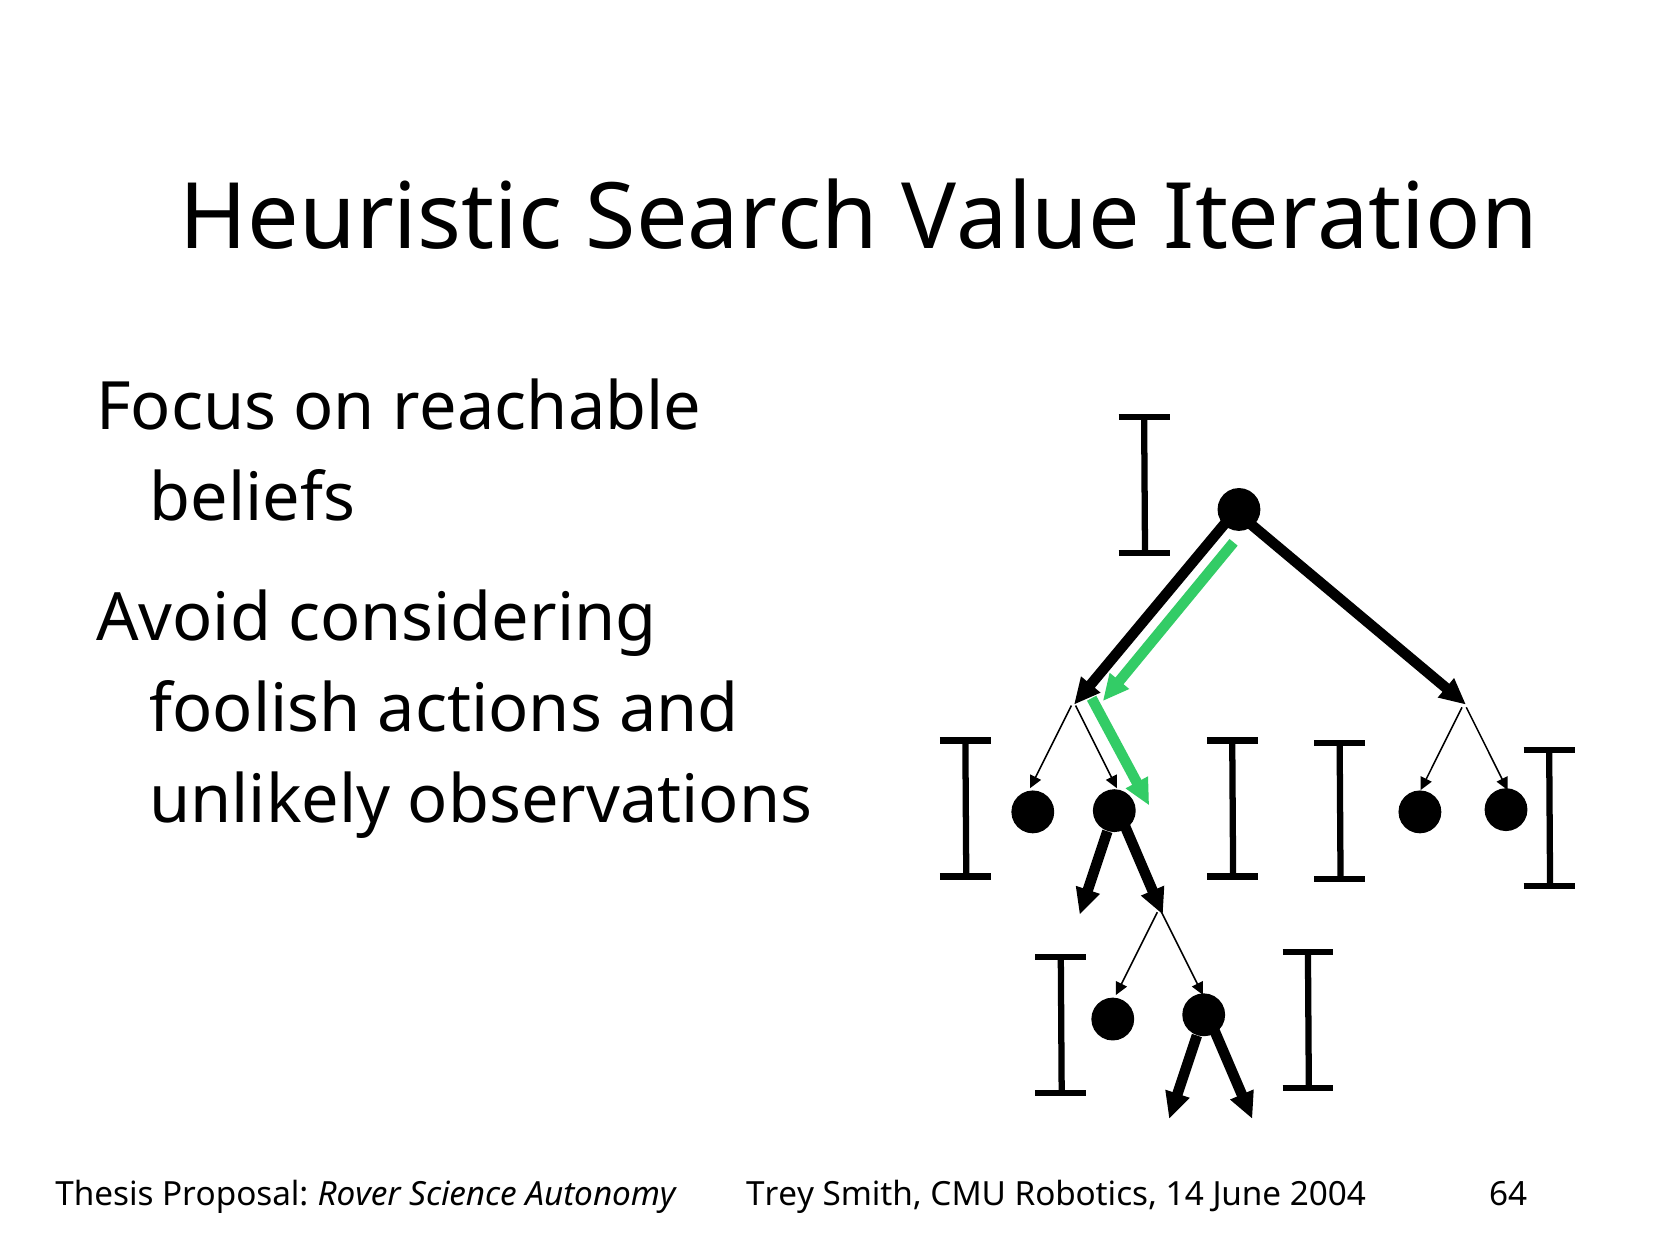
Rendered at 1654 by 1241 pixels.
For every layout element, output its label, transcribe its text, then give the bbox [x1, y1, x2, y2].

text_box [1485, 788, 1527, 831]
text_box [1012, 791, 1054, 833]
text_box [1399, 791, 1441, 833]
title Heuristic Search Value Iteration [124, 88, 1595, 339]
text_box [1092, 998, 1134, 1040]
text_box [1183, 994, 1225, 1036]
text_box [1093, 789, 1135, 832]
list Focus on reachable beliefs Avoid considering foolish actions and unlikely observations [78, 358, 837, 929]
text_box [1218, 488, 1260, 521]
text_box [1229, 520, 1247, 531]
